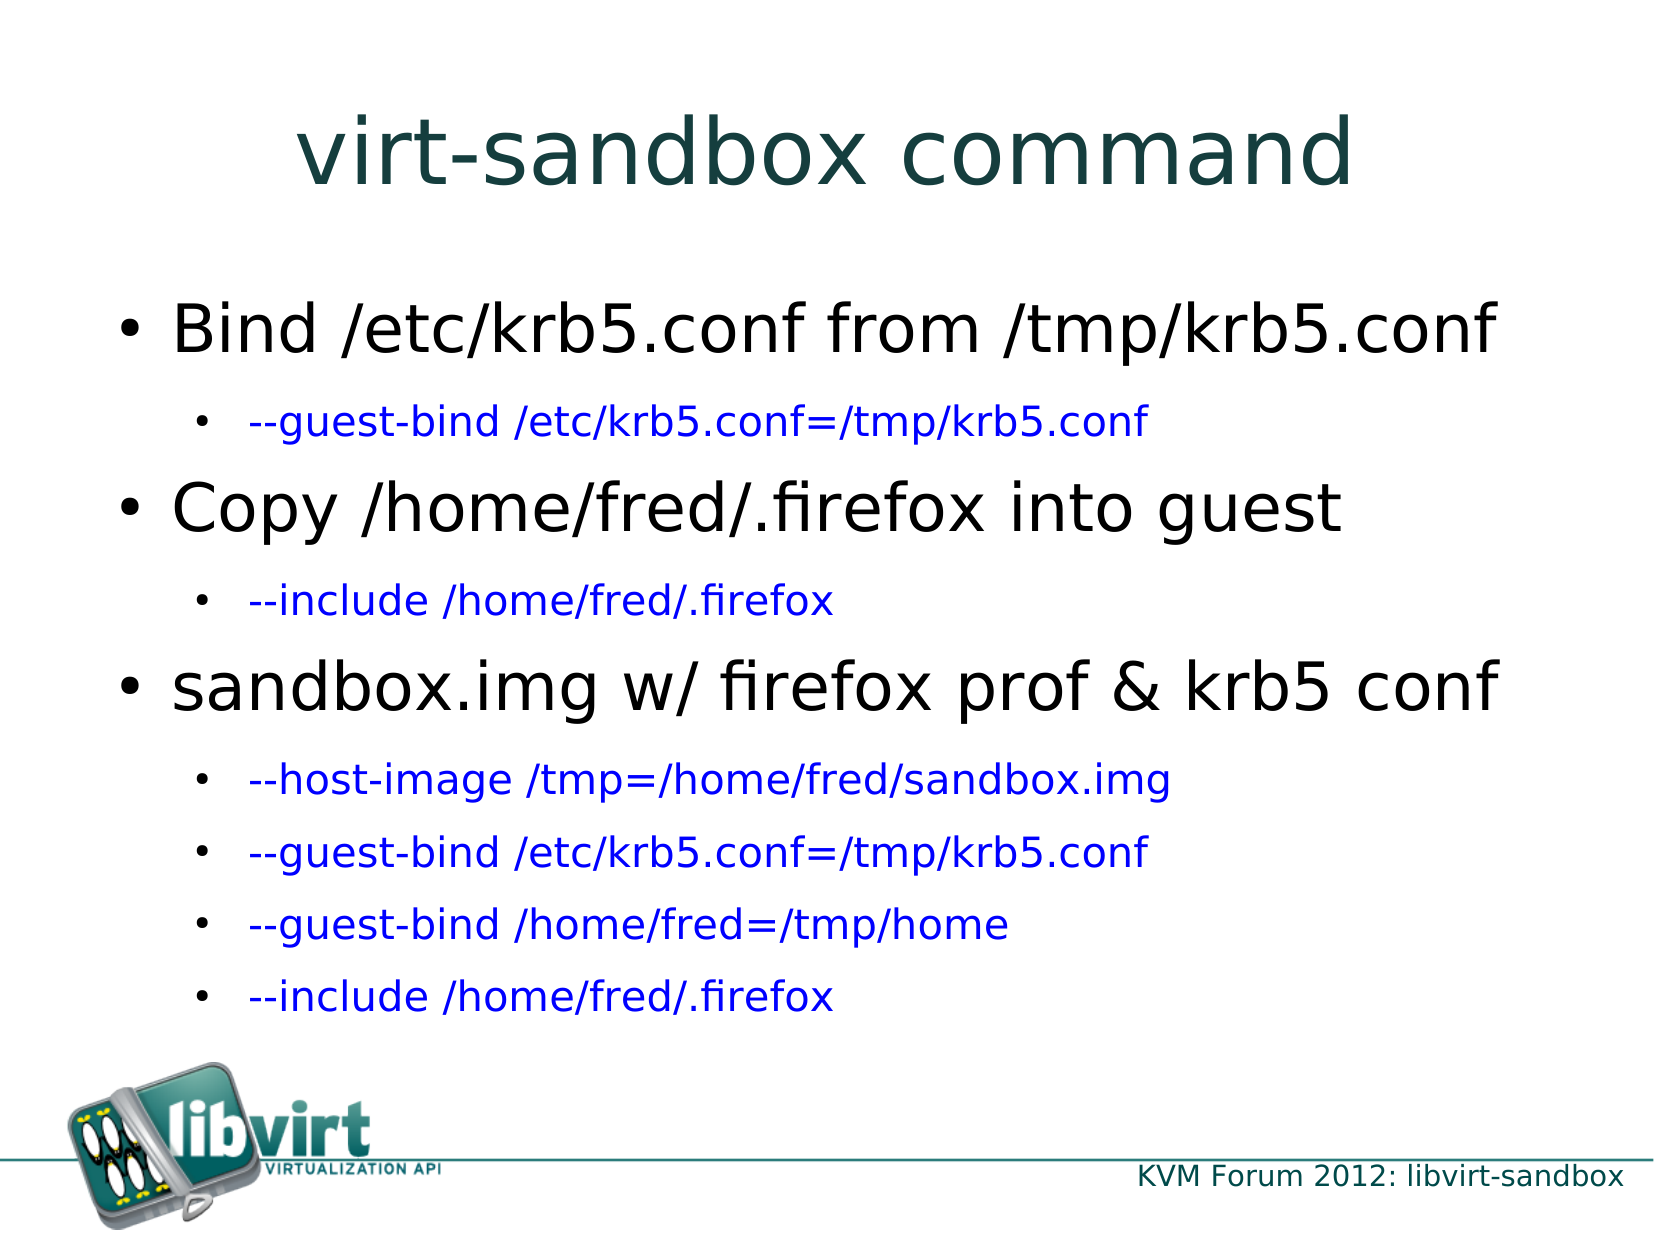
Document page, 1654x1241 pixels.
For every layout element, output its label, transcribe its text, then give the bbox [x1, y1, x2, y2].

picture [0, 1062, 1654, 1230]
title virt-sandbox command [82, 49, 1571, 257]
list Bind /etc/krb5.conf from /tmp/krb5.conf --guest-bind /etc/krb5.conf=/tmp/krb5.conf Copy /home/fred/.firefox into guest --include /home/fred/.firefox sandbox.img w/ firefox prof & krb5 conf --host-image /tmp=/home/fred/sandbox.img --guest-bind /etc/krb5.conf=/tmp/krb5.conf --guest-bind /home/fred=/tmp/home --include /home/fred/.firefox [82, 290, 1571, 1062]
text_box KVM Forum 2012: libvirt-sandbox [1122, 1151, 1654, 1211]
